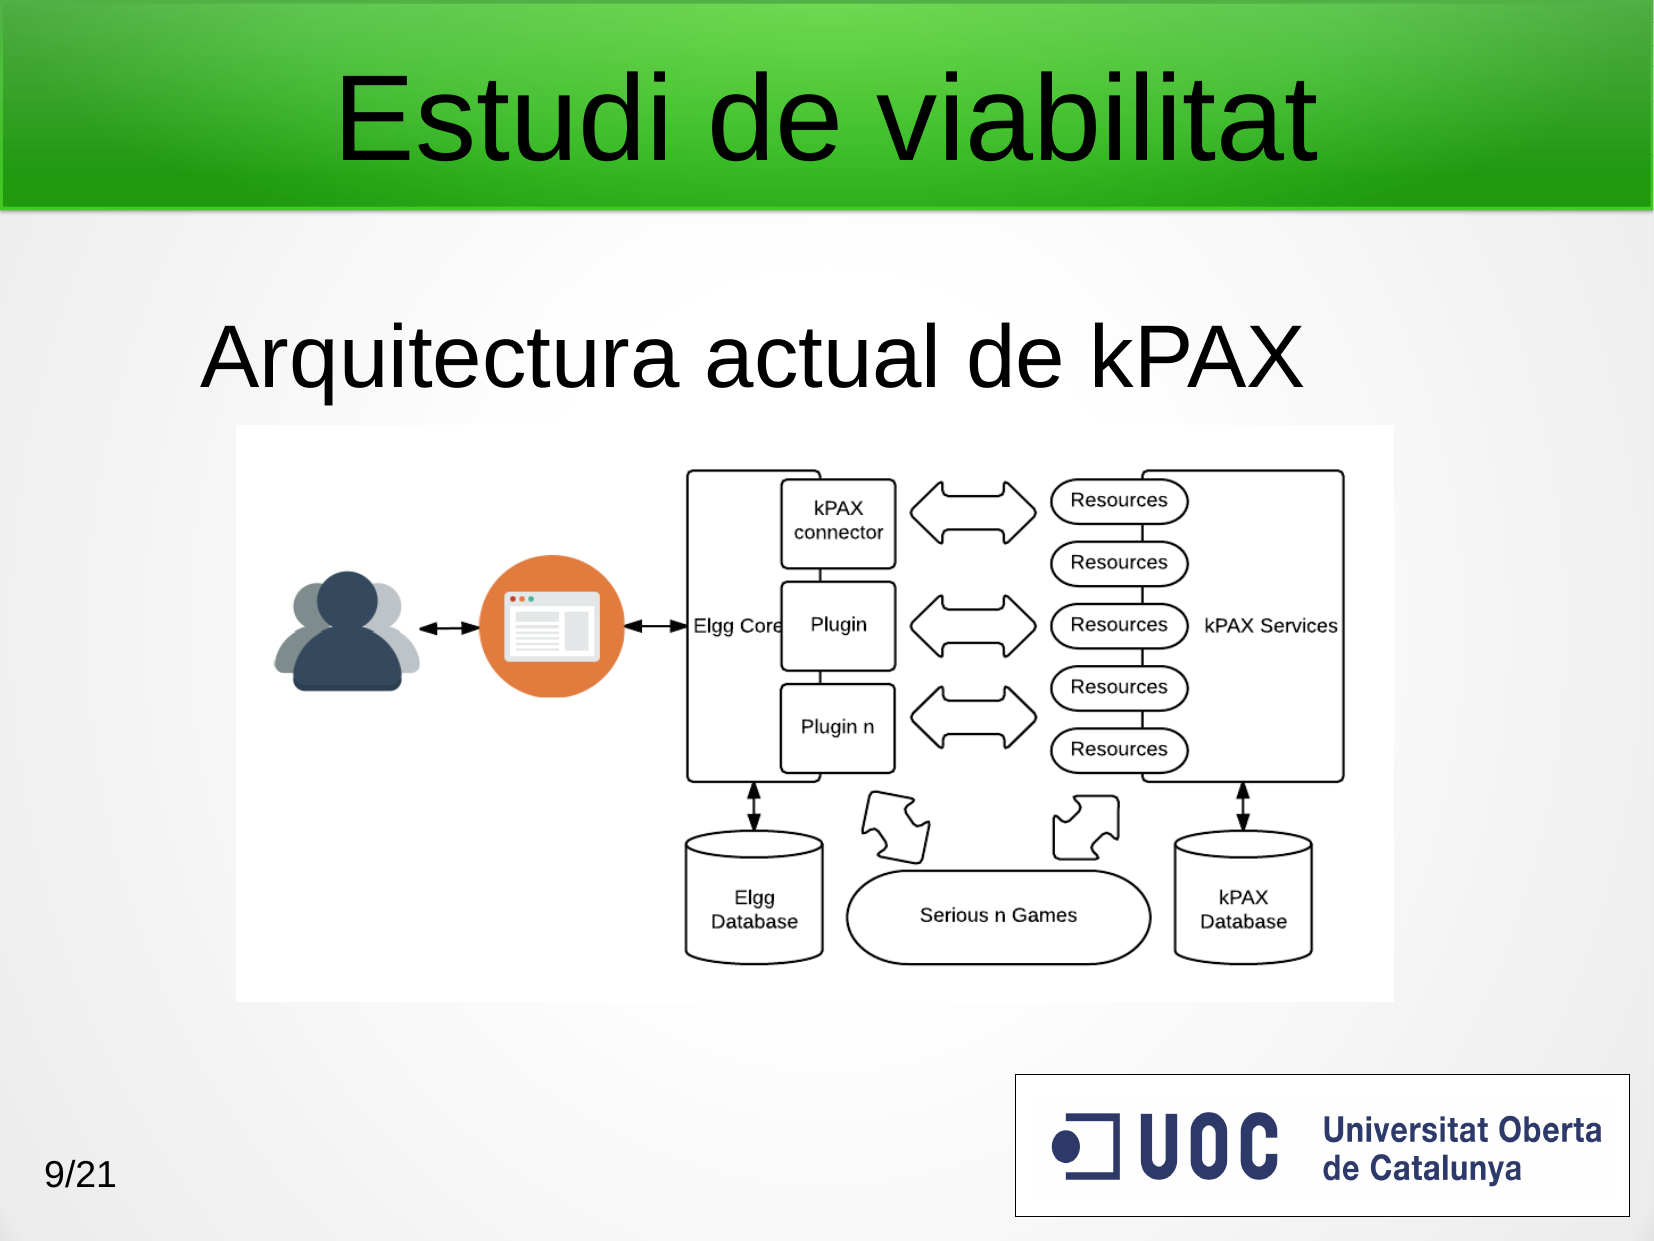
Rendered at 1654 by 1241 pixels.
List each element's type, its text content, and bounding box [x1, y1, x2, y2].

text_box <número>/21 [29, 1145, 1015, 1217]
title Estudi de viabilitat [82, 47, 1571, 189]
text_box [1015, 1074, 1630, 1217]
picture [1036, 1096, 1616, 1201]
picture [236, 425, 1394, 1002]
list Arquitectura actual de kPAX [129, 307, 1583, 1063]
